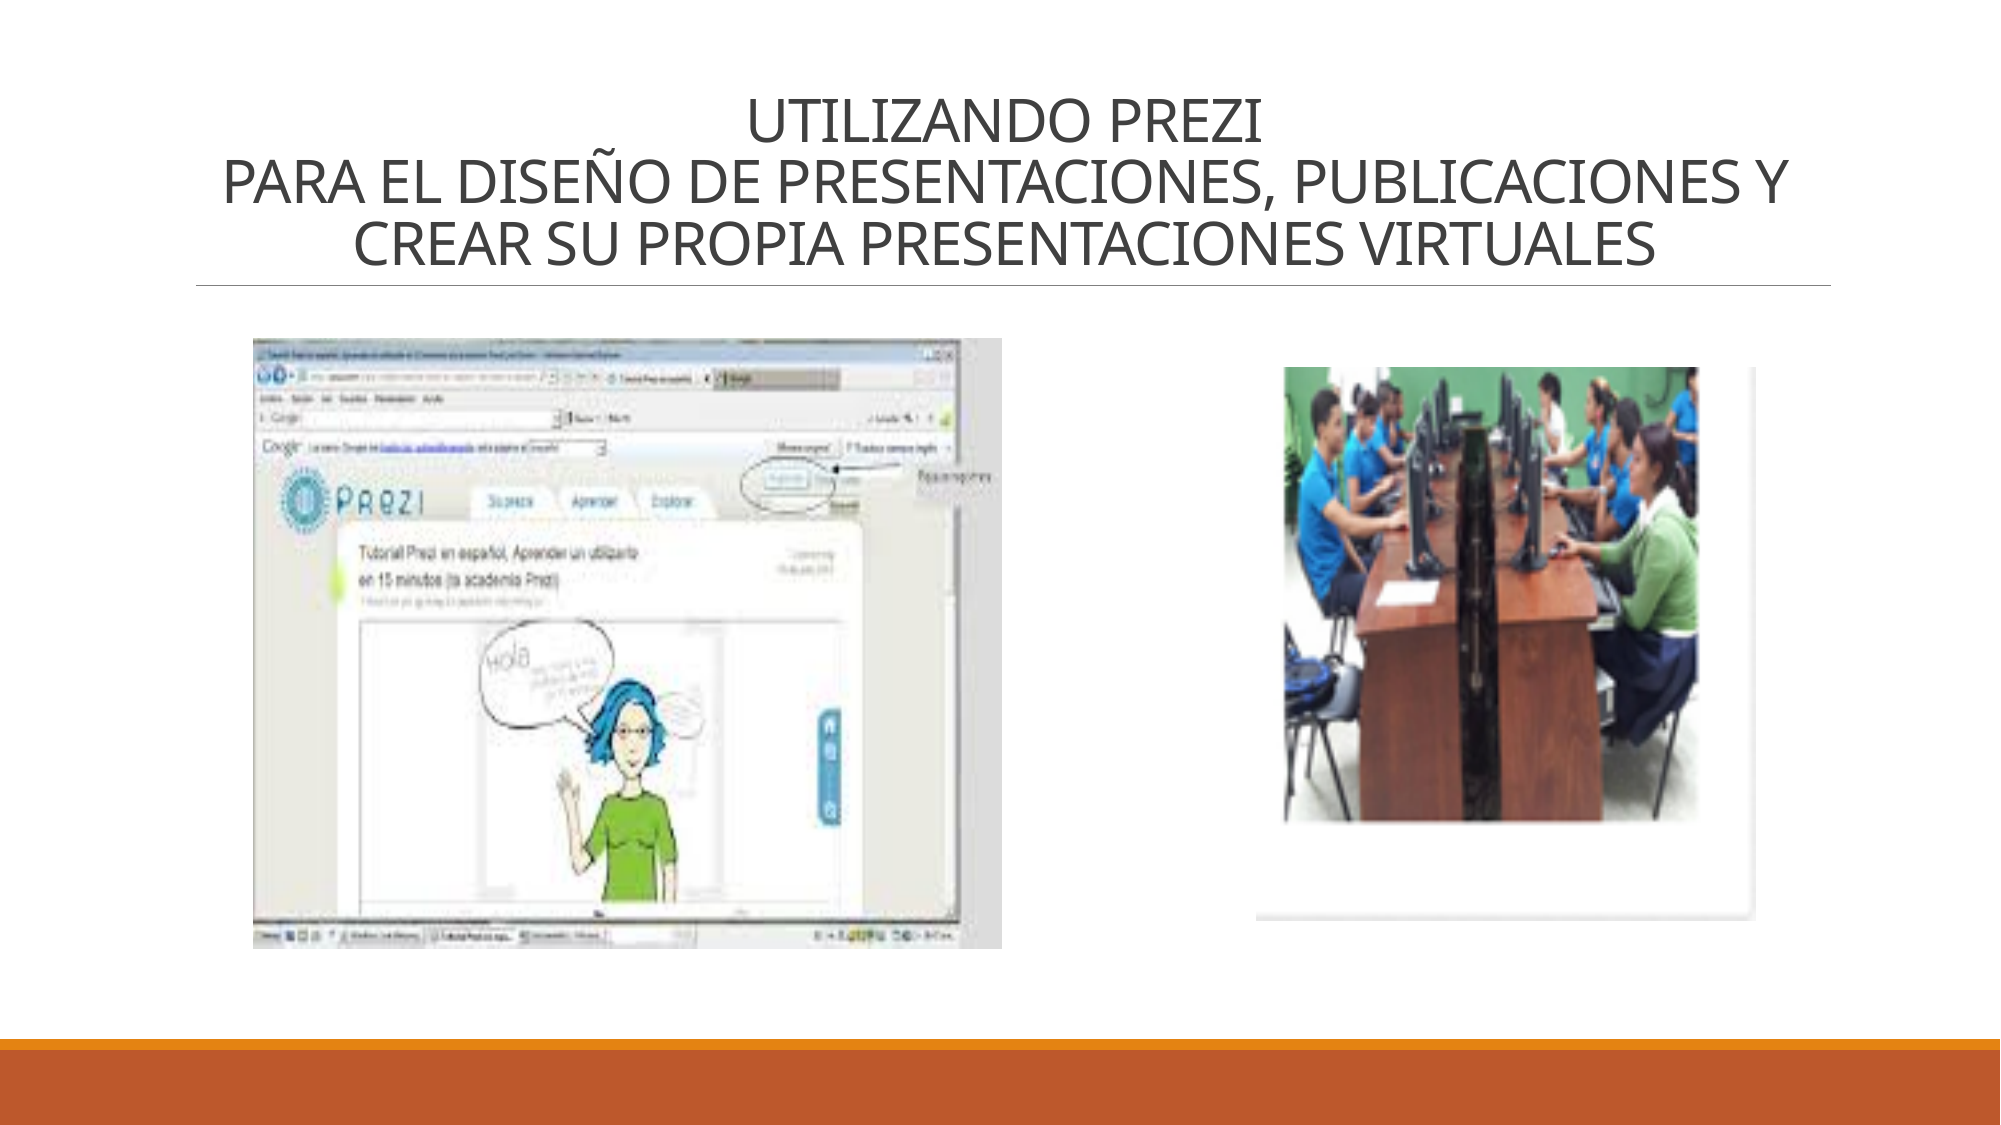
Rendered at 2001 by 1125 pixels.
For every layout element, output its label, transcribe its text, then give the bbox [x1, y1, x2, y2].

title UTILIZANDO PREZI PARA EL DISEÑO DE PRESENTACIONES, PUBLICACIONES Y CREAR SU PROPIA PRESENTACIONES VIRTUALES [180, 47, 1831, 286]
picture [1256, 367, 1756, 921]
picture [253, 338, 1002, 949]
